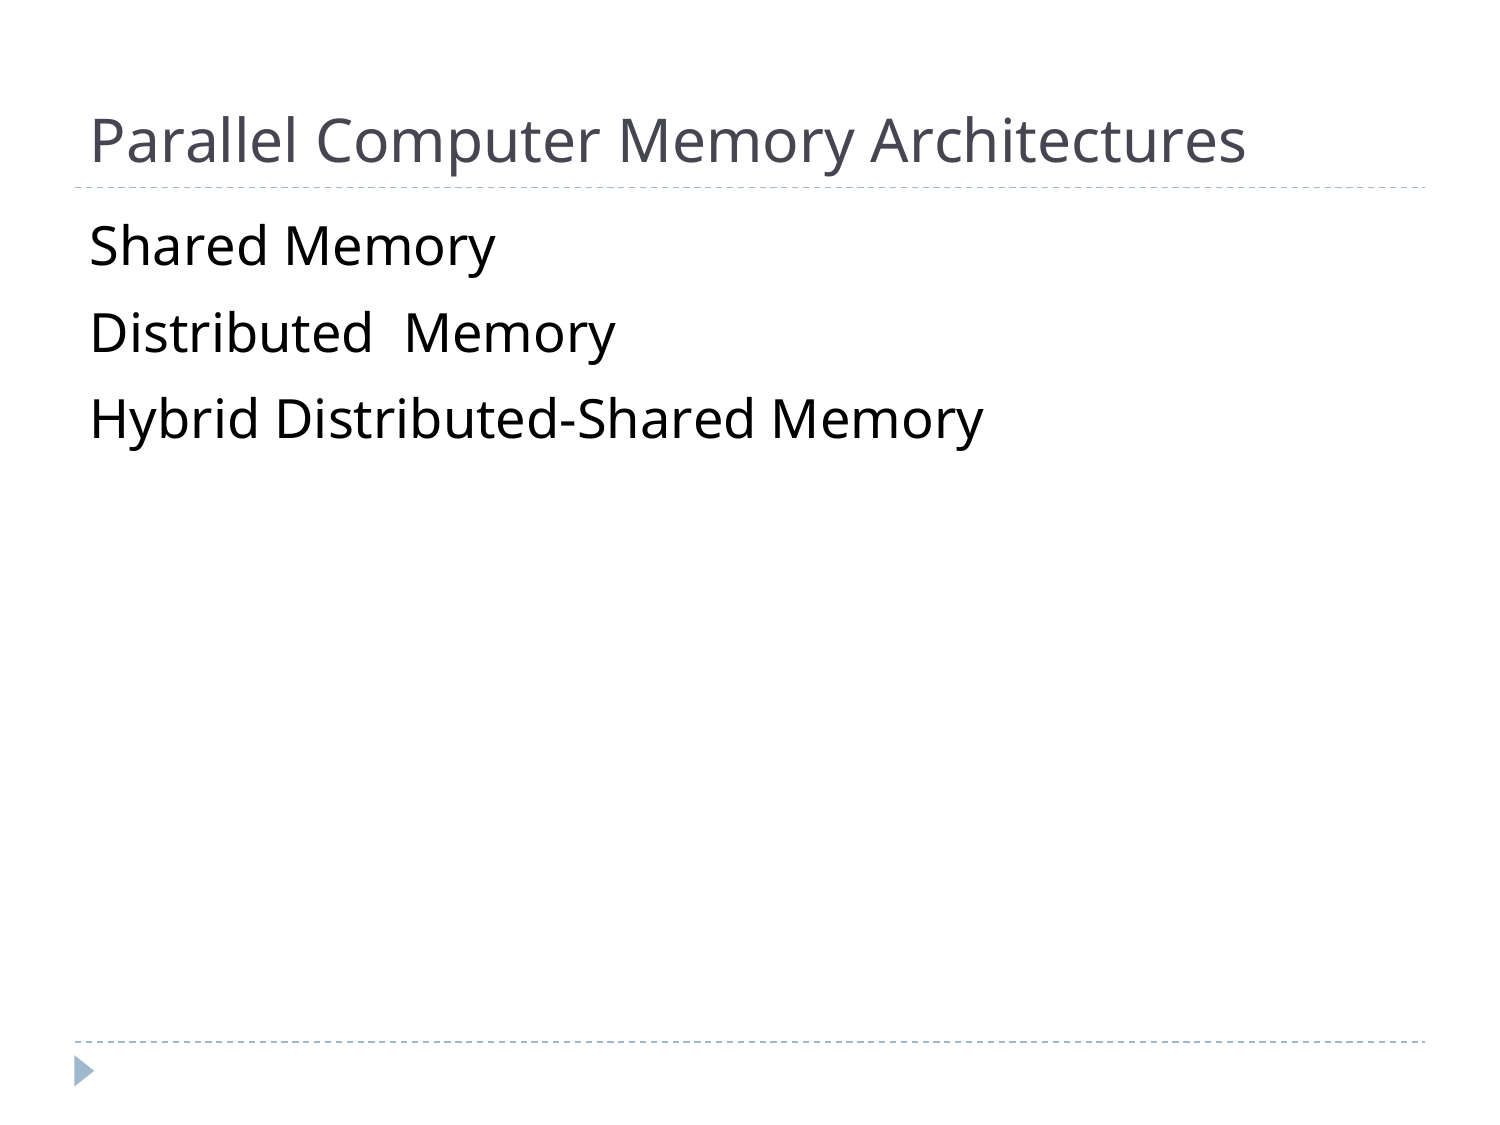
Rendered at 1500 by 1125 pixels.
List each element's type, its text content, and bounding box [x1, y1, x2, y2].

title Parallel Computer Memory Architectures [75, 24, 1426, 188]
list Shared Memory Distributed Memory Hybrid Distributed-Shared Memory [75, 200, 1426, 1010]
